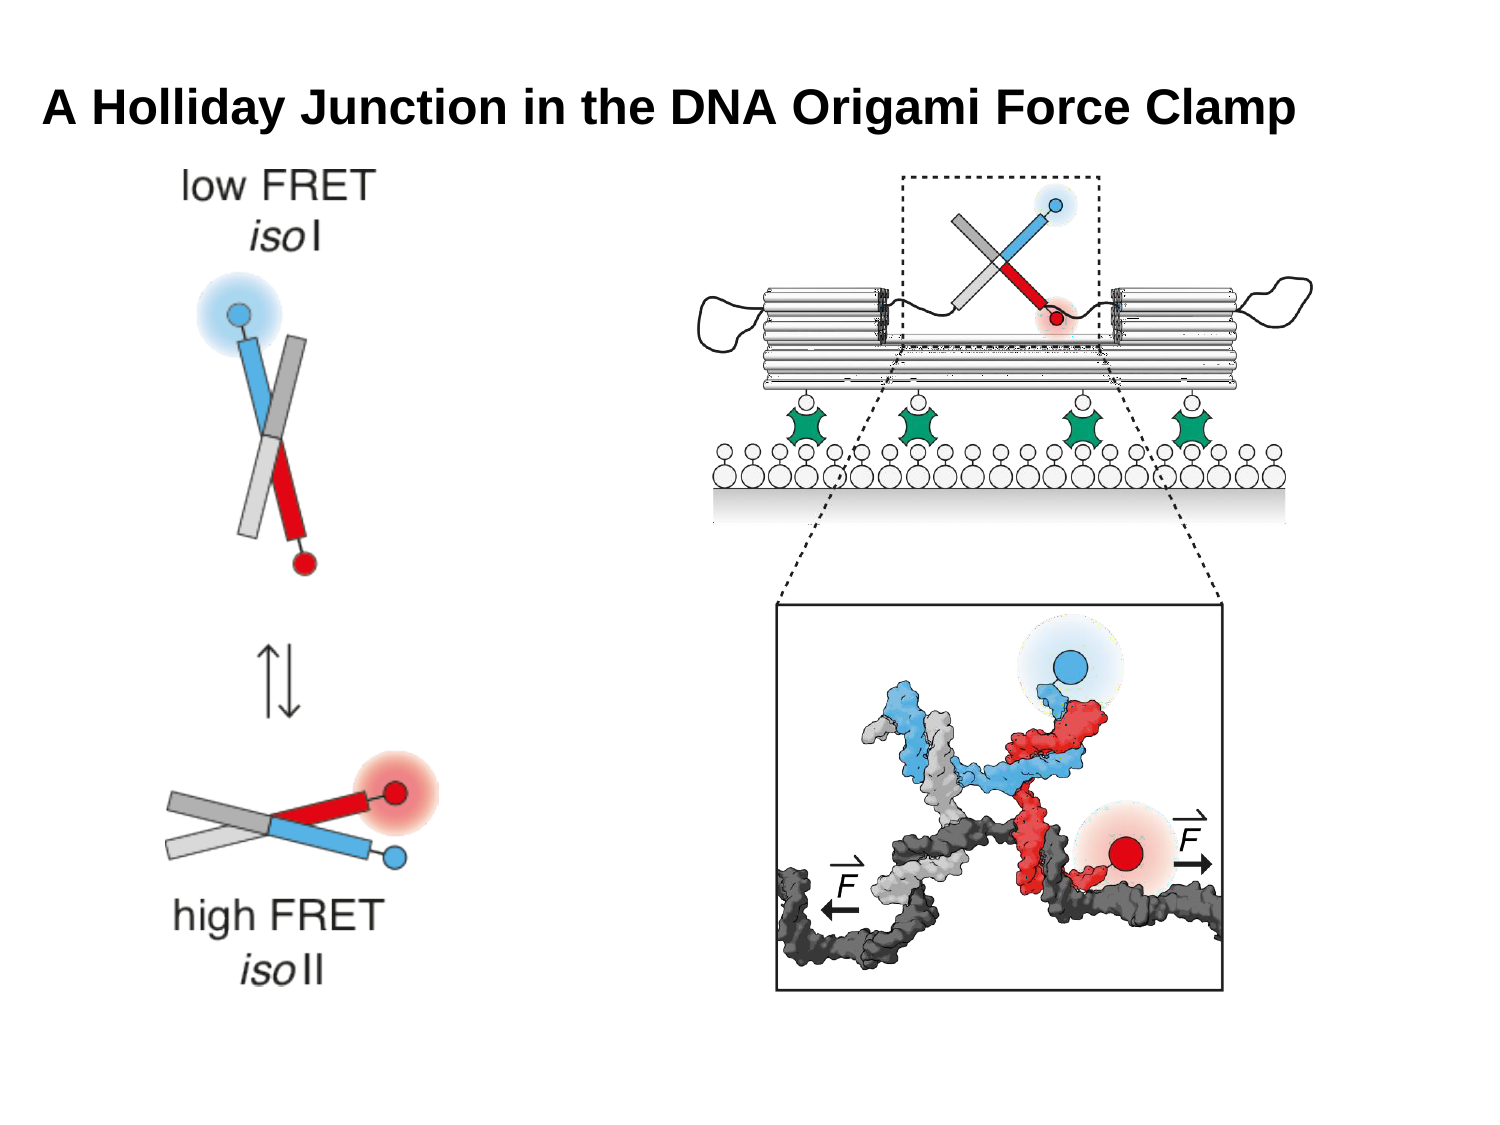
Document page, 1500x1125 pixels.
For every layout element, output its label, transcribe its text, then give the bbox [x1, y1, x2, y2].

title A Holliday Junction in the DNA Origami Force Clamp [31, 27, 1469, 152]
picture [165, 169, 439, 987]
picture [696, 175, 1313, 992]
